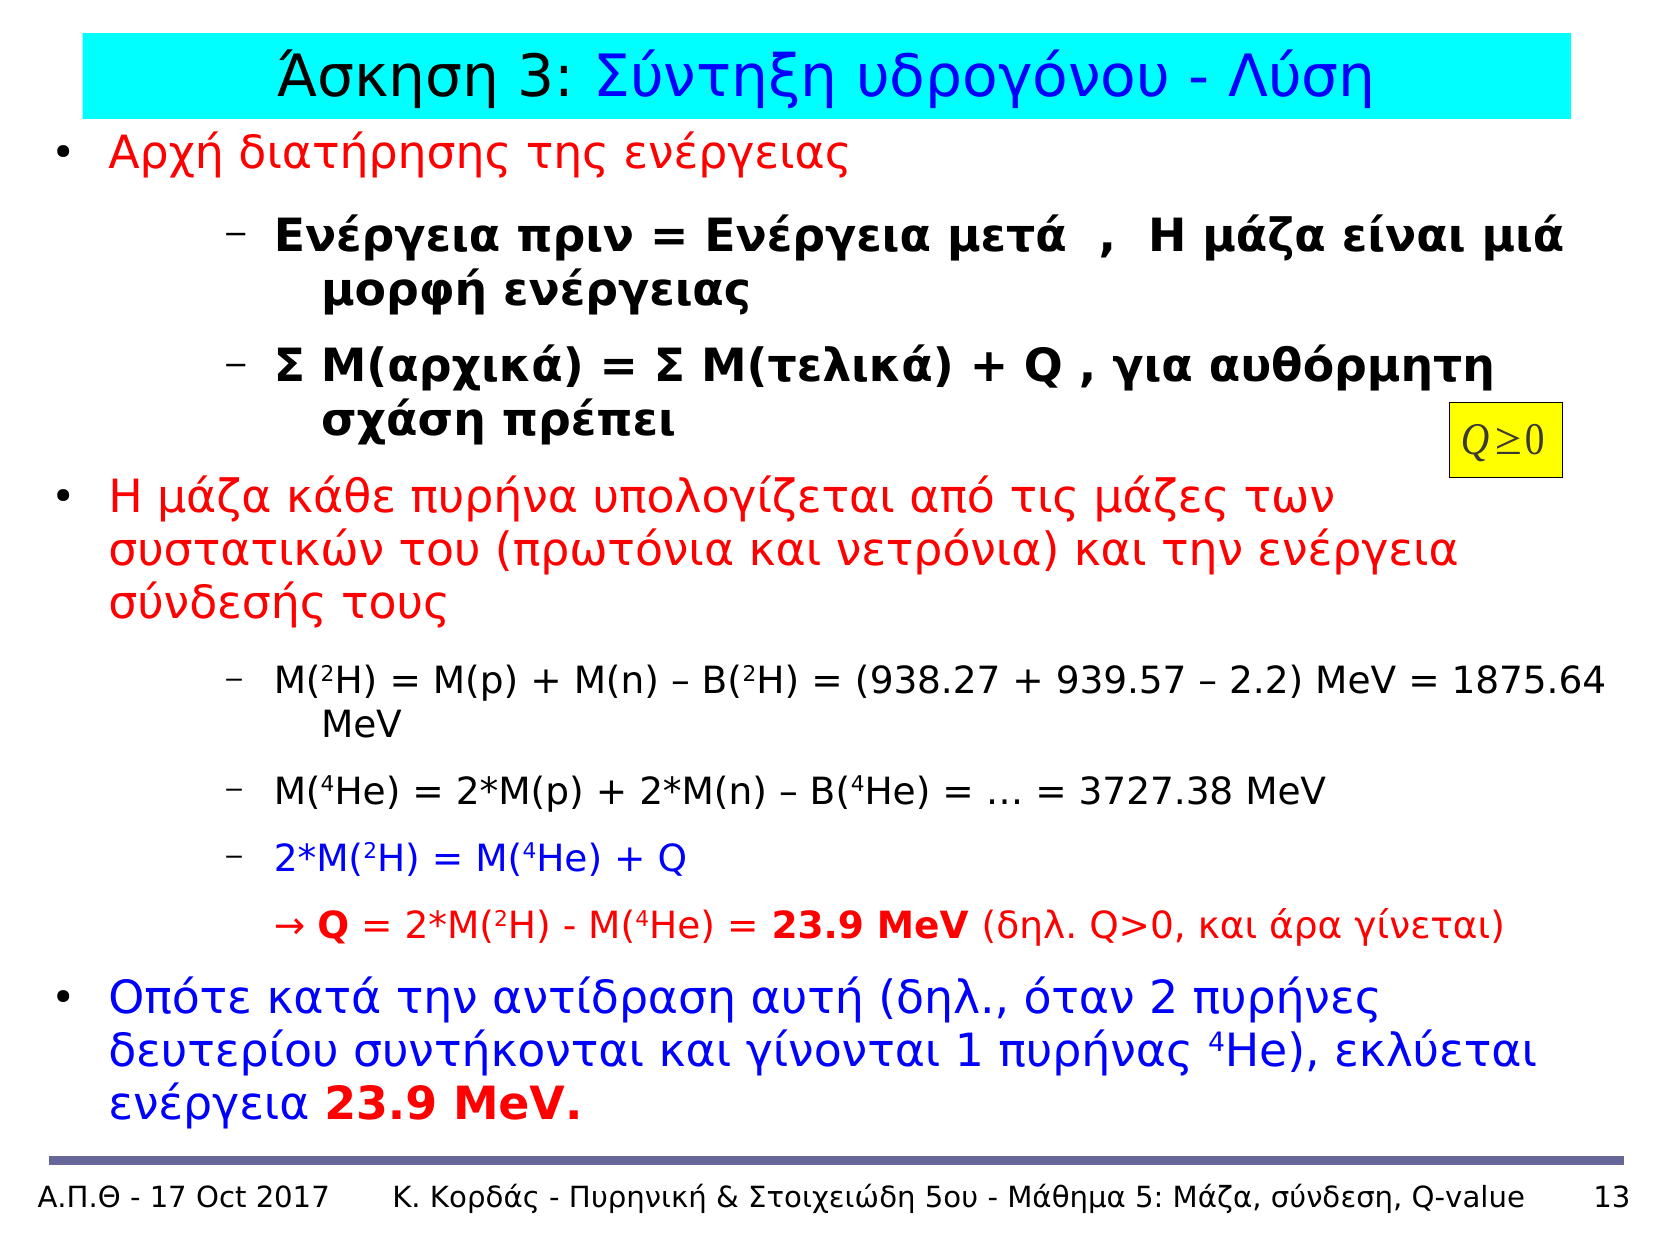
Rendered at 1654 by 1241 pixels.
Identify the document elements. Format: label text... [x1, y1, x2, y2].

text_box [1449, 402, 1563, 478]
title Άσκηση 3: Σύντηξη υδρογόνου - Λύση [82, 33, 1571, 119]
list Αρχή διατήρησης της ενέργειας Ενέργεια πριν = Ενέργεια μετά , Η μάζα είναι μιά μορφή ενέργειας Σ Μ(αρχικά) = Σ Μ(τελικά) + Q , για αυθόρμητη σχάση πρέπει Η μάζα κάθε πυρήνα υπολογίζεται από τις μάζες των συστατικών του (πρωτόνια και νετρόνια) και την ενέργεια σύνδεσής τους Μ(2Η) = M(p) + M(n) – B(2Η) = (938.27 + 939.57 – 2.2) MeV = 1875.64 MeV Μ(4Ηe) = 2*M(p) + 2*M(n) – B(4Ηe) = … = 3727.38 MeV 2*Μ(2H) = Μ(4He) + Q → Q = 2*Μ(2H) - Μ(4He) = 23.9 MeV (δηλ. Q>0, και άρα γίνεται) Οπότε κατά την αντίδραση αυτή (δηλ., όταν 2 πυρήνες δευτερίου συντήκονται και γίνονται 1 πυρήνας 4He), εκλύεται ενέργεια 23.9 MeV. [37, 126, 1622, 1210]
chart [1450, 414, 1559, 465]
